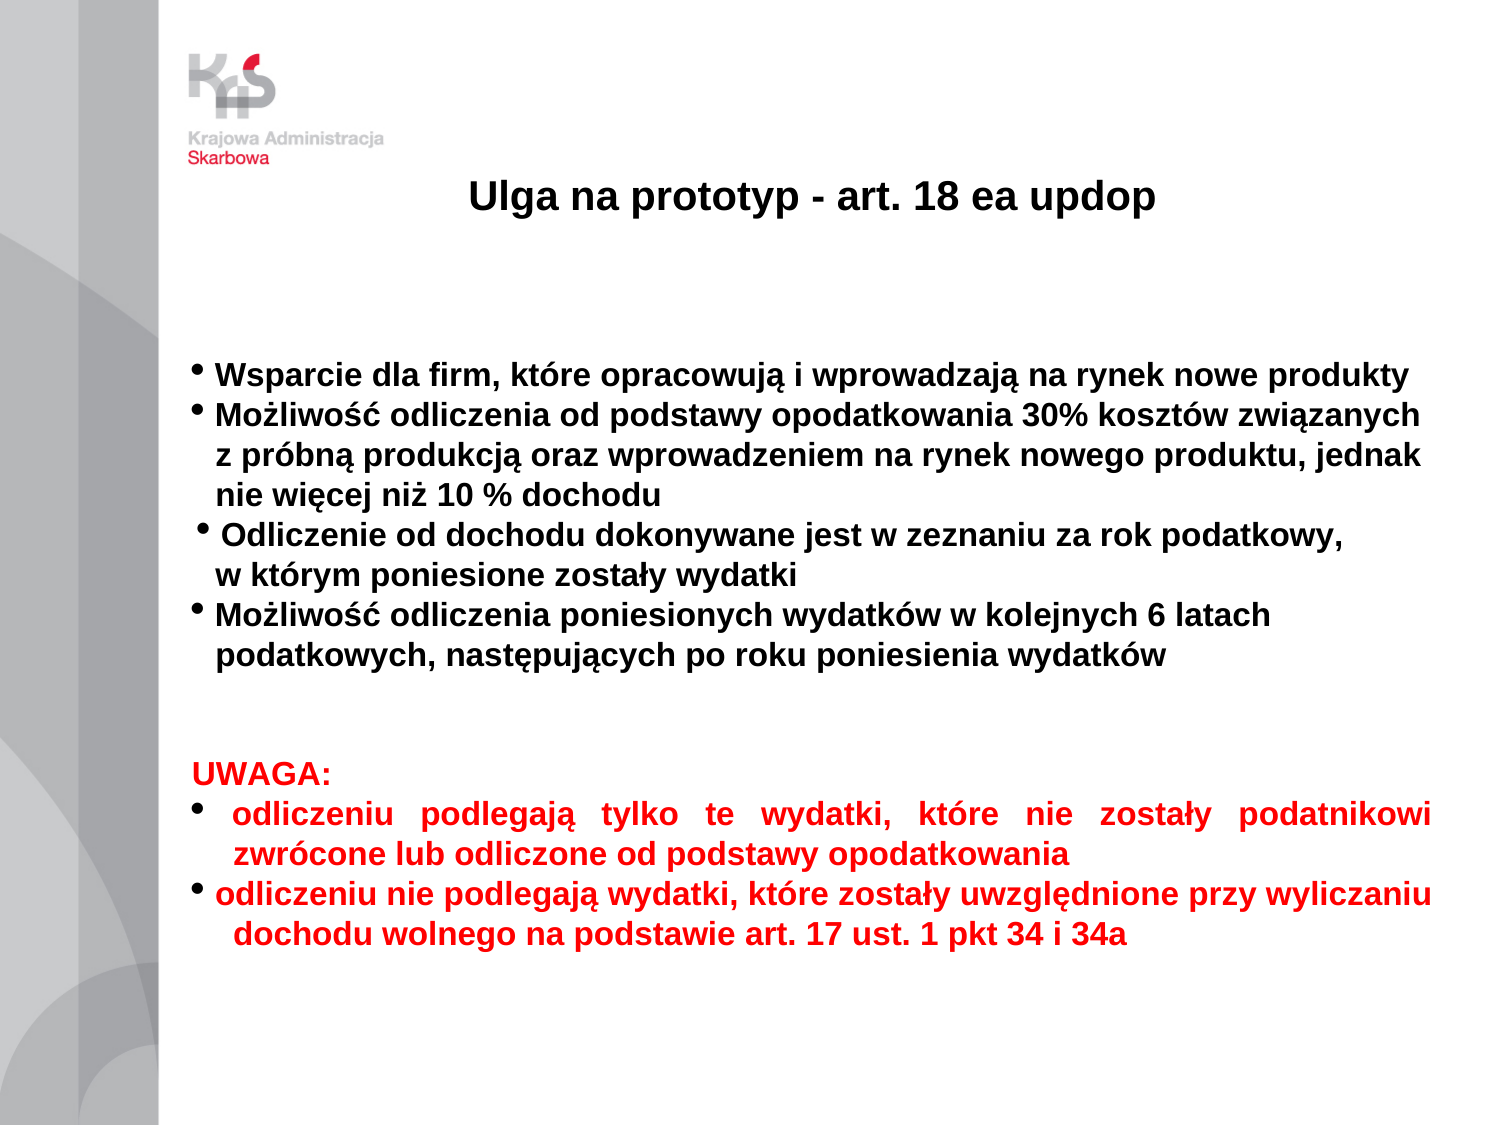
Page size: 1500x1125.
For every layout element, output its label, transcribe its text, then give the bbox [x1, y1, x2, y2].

picture [0, 0, 1500, 1125]
text_box Ulga na prototyp - art. 18 ea updop Wsparcie dla firm, które opracowują i wprowadzają na rynek nowe produkty Możliwość odliczenia od podstawy opodatkowania 30% kosztów związanych z próbną produkcją oraz wprowadzeniem na rynek nowego produktu, jednak nie więcej niż 10 % dochodu Odliczenie od dochodu dokonywane jest w zeznaniu za rok podatkowy, w którym poniesione zostały wydatki Możliwość odliczenia poniesionych wydatków w kolejnych 6 latach podatkowych, następujących po roku poniesienia wydatków UWAGA: odliczeniu podlegają tylko te wydatki, które nie zostały podatnikowi zwrócone lub odliczone od podstawy opodatkowania odliczeniu nie podlegają wydatki, które zostały uwzględnione przy wyliczaniu dochodu wolnego na podstawie art. 17 ust. 1 pkt 34 i 34a [177, 160, 1449, 319]
